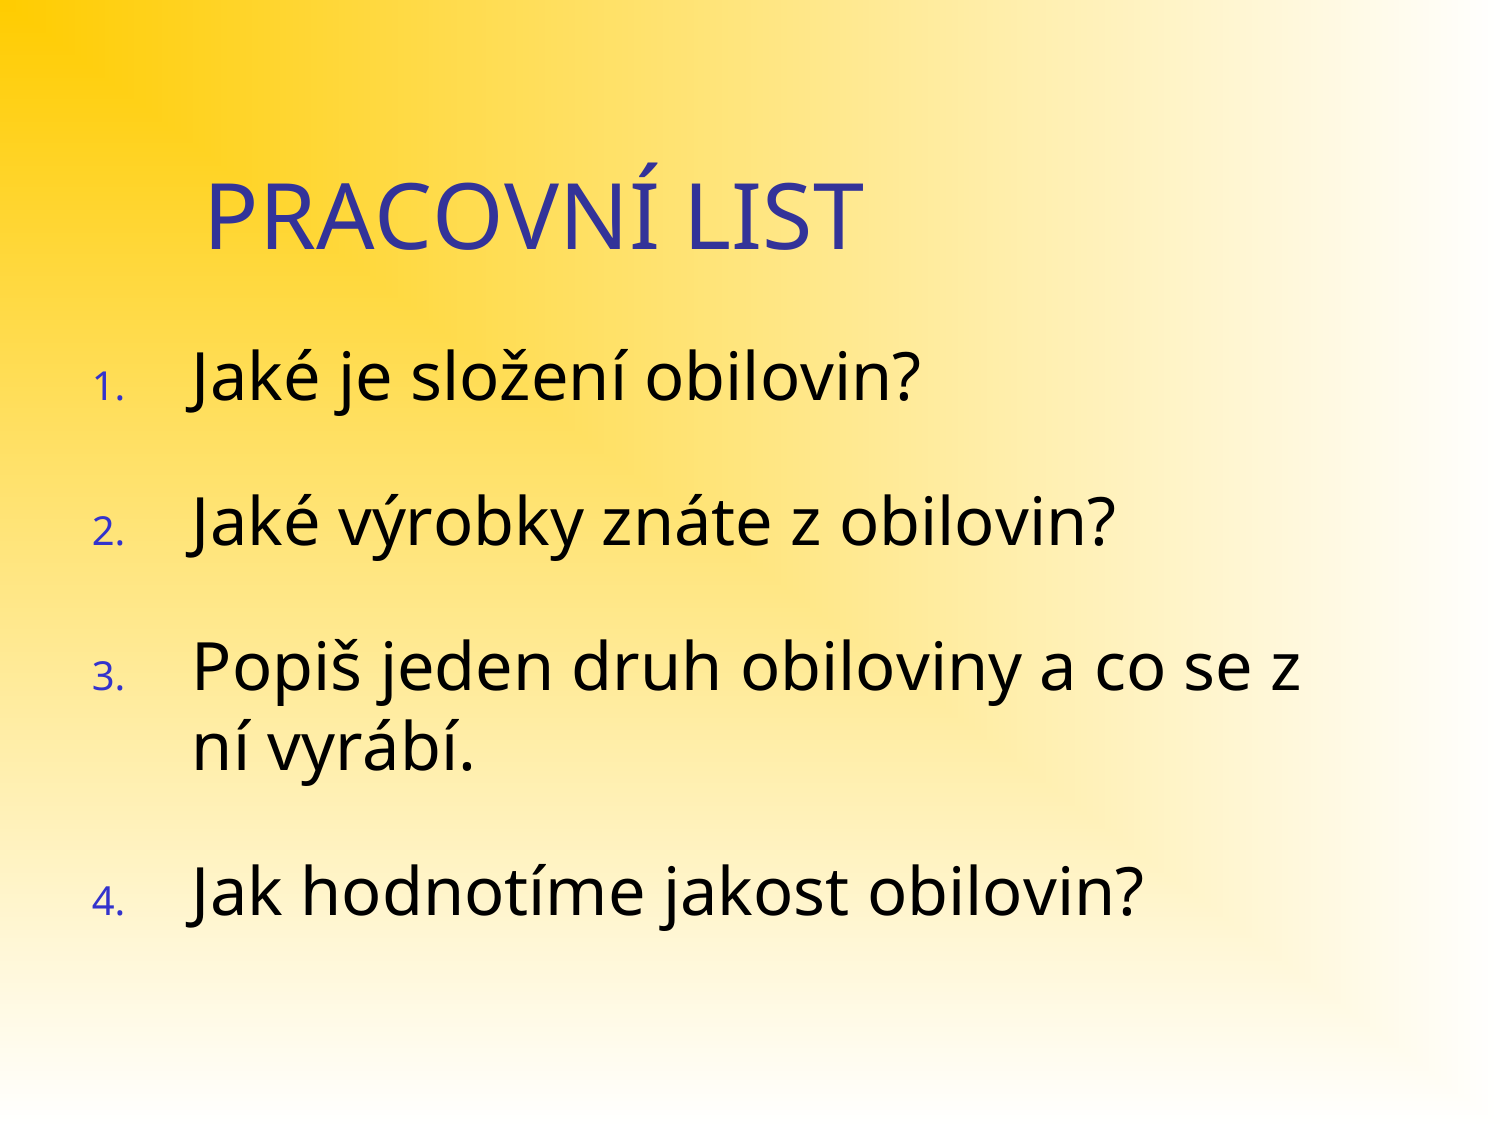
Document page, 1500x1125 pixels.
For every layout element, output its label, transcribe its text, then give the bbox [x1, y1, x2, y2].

list Jaké je složení obilovin? Jaké výrobky znáte z obilovin? Popiš jeden druh obiloviny a co se z ní vyrábí. Jak hodnotíme jakost obilovin? [76, 326, 1352, 1125]
picture [0, 0, 1500, 1125]
title PRACOVNÍ LIST [188, 35, 1468, 276]
